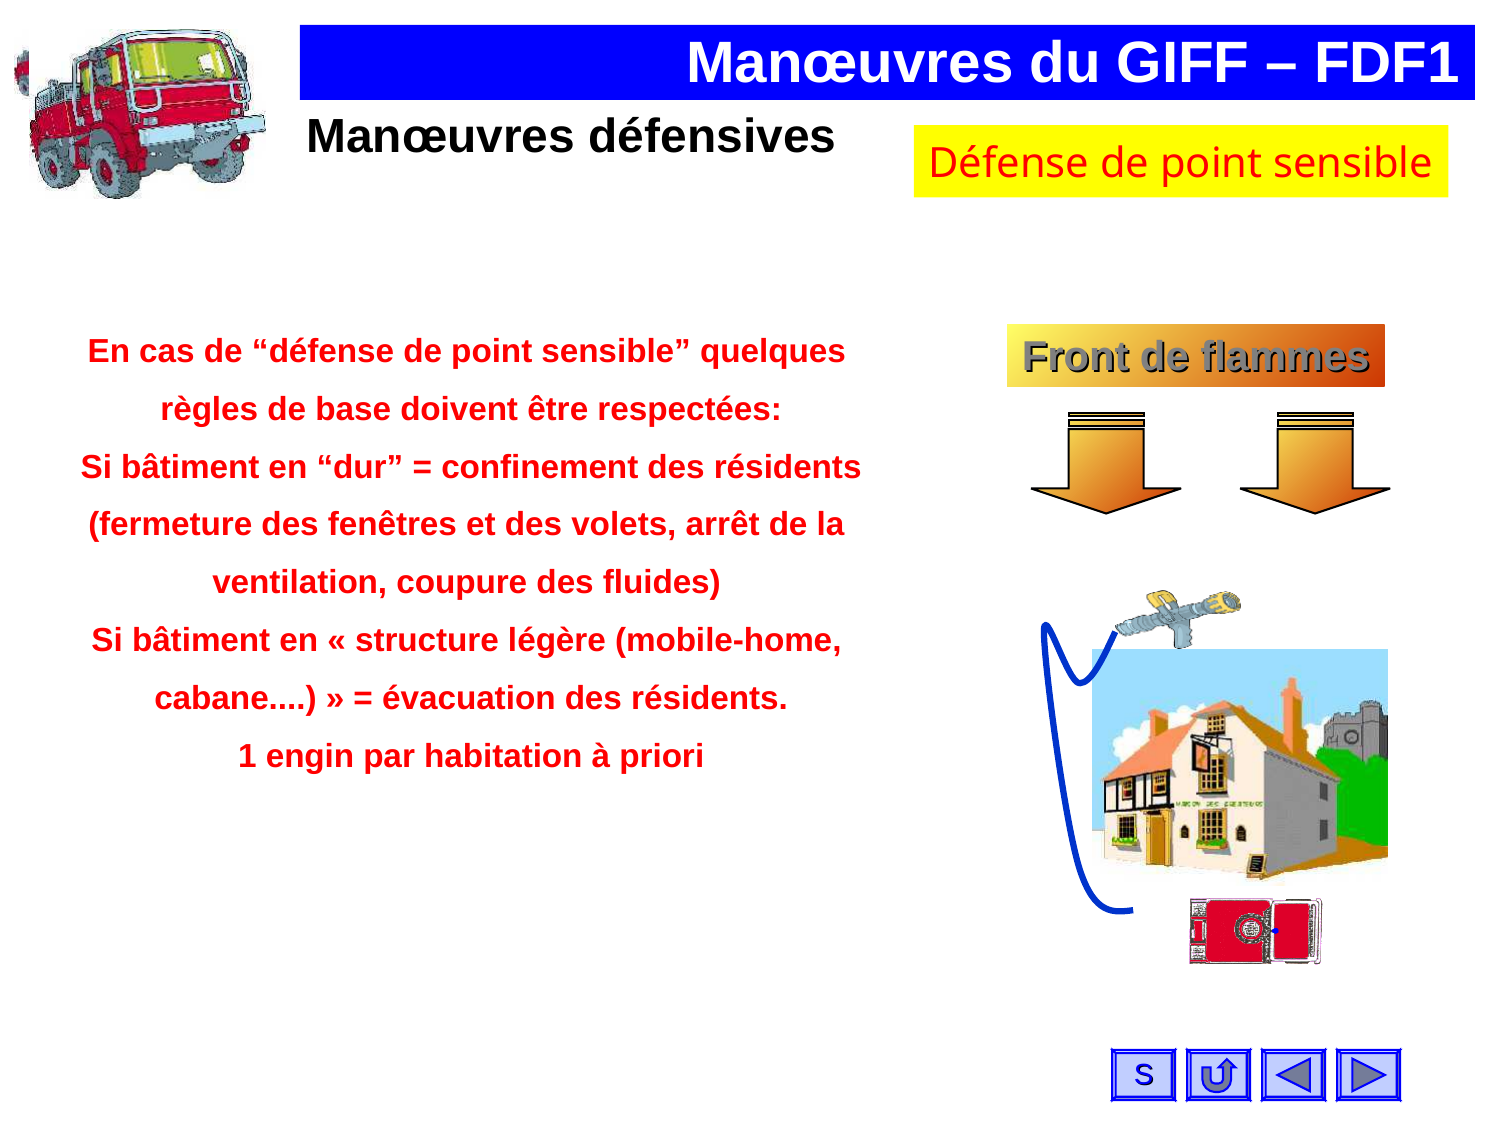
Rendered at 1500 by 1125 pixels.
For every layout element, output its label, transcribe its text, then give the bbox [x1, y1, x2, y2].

text_box Front de flammes [1007, 324, 1385, 387]
picture [14, 29, 266, 199]
text_box Défense de point sensible [913, 125, 1449, 198]
text_box [1031, 428, 1182, 514]
text_box [1240, 428, 1391, 514]
text_box Manœuvres du GIFF – FDF1 [299, 24, 1475, 100]
picture [1092, 590, 1388, 975]
text_box [1278, 420, 1353, 426]
picture [1092, 649, 1103, 668]
text_box Manœuvres défensives [291, 101, 876, 172]
text_box [1069, 420, 1144, 426]
text_box En cas de “défense de point sensible” quelques règles de base doivent être respectées: Si bâtiment en “dur” = confinement des résidents (fermeture des fenêtres et des volets, arrêt de la ventilation, coupure des fluides) Si bâtiment en « structure légère (mobile-home, cabane....) » = évacuation des résidents. 1 engin par habitation à priori [65, 324, 878, 840]
